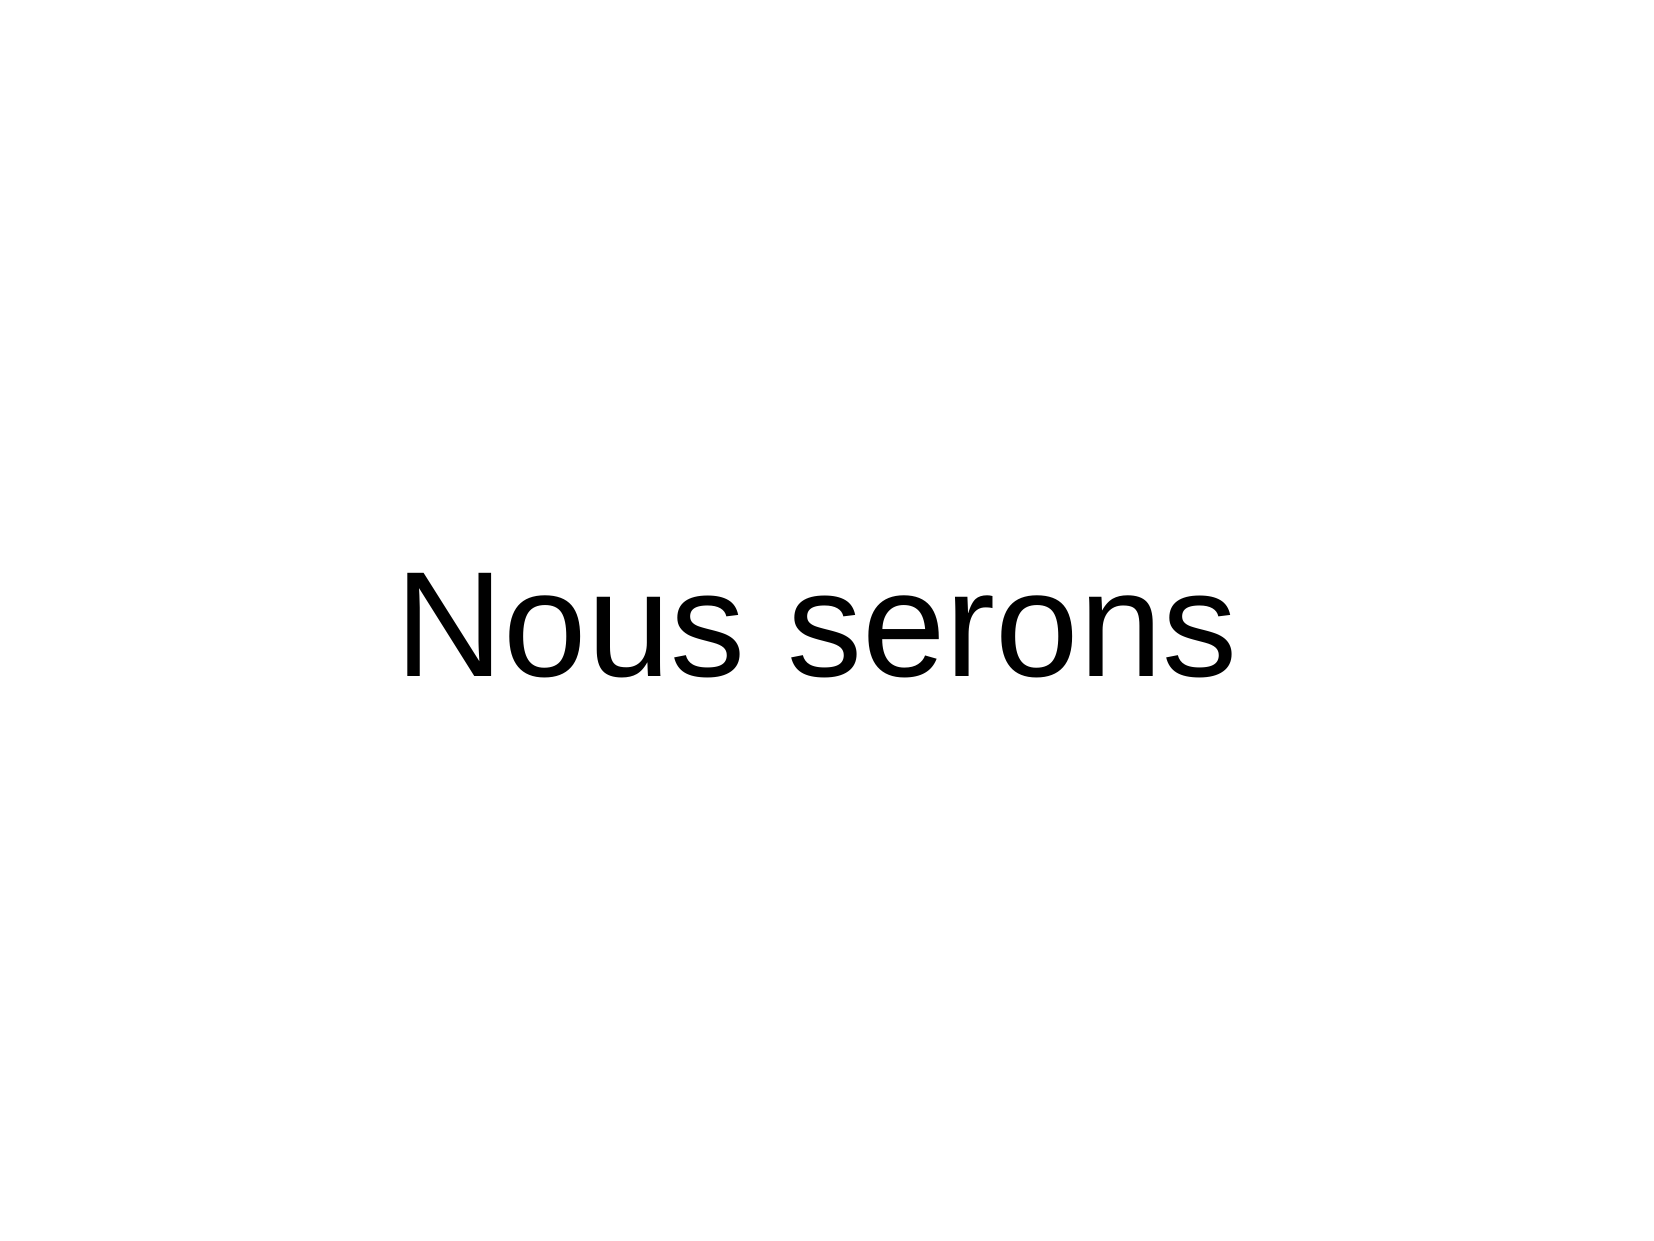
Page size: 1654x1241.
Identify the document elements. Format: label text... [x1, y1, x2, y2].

text_box Nous serons [380, 533, 1279, 717]
